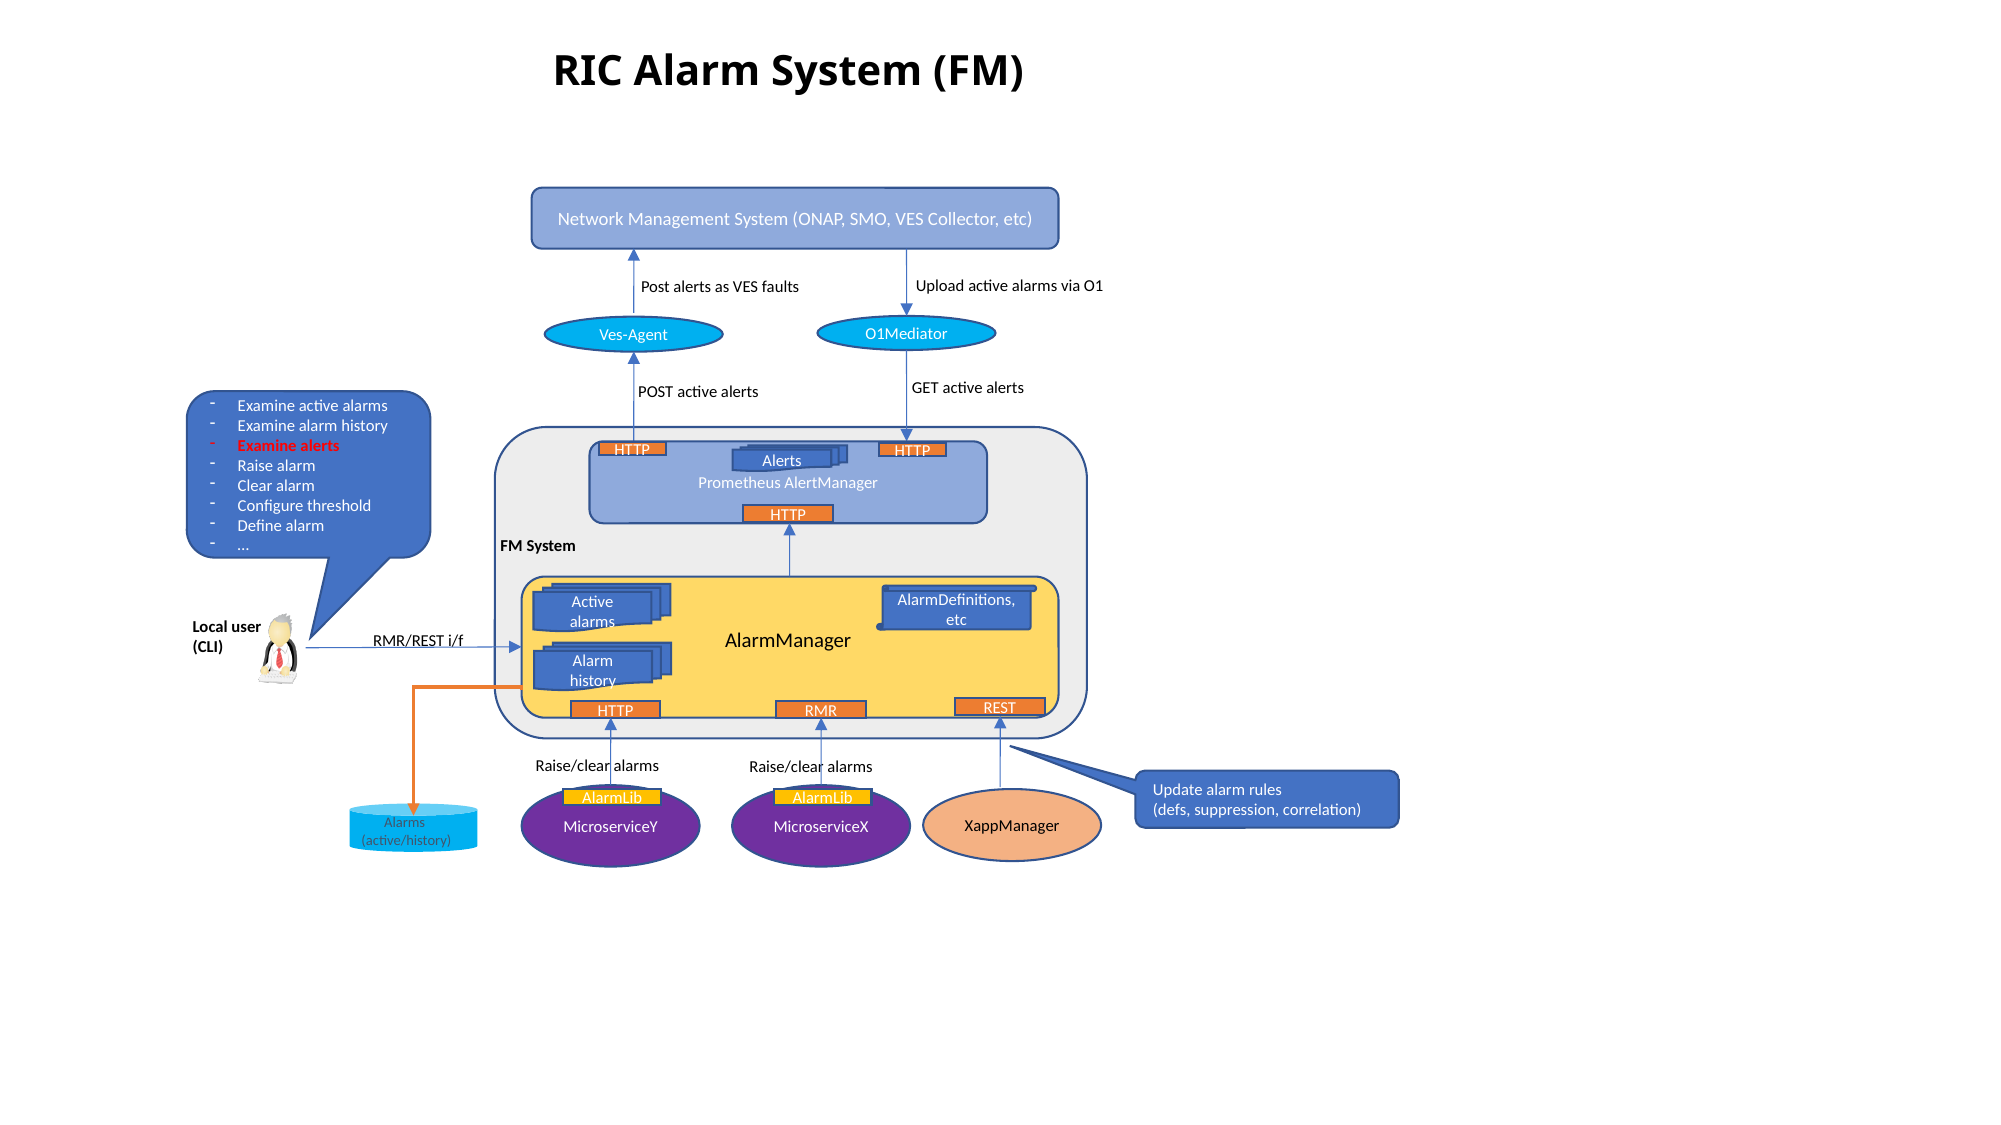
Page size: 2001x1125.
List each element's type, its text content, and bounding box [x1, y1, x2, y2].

text_box MicroserviceY [521, 791, 700, 867]
text_box Active alarms [533, 583, 671, 632]
text_box HTTP [570, 700, 661, 718]
text_box Update alarm rules (defs, suppression, correlation) [1009, 745, 1399, 828]
text_box MicroserviceX [732, 791, 911, 867]
text_box Examine active alarms Examine alarm history Examine alerts Raise alarm Clear alarm Configure threshold Define alarm … [186, 391, 431, 638]
text_box HTTP [598, 442, 667, 455]
text_box POST active alerts [635, 373, 774, 409]
text_box AlarmDefinitions,etc [880, 585, 1037, 630]
text_box Network Management System (ONAP, SMO, VES Collector, etc) [531, 187, 1059, 249]
text_box AlarmLib [773, 789, 872, 806]
text_box O1Mediator [817, 315, 996, 351]
text_box MicroserviceX [783, 785, 859, 789]
text_box Alerts [732, 445, 848, 471]
text_box HTTP [743, 505, 834, 522]
text_box Local user (CLI) [177, 608, 277, 664]
text_box REST [955, 697, 1045, 715]
text_box FM System [485, 527, 592, 563]
text_box Alarm history [534, 642, 672, 691]
text_box Raise/clear alarms [520, 747, 610, 783]
text_box Post alerts as VES faults [635, 268, 831, 304]
text_box AlarmLib [563, 789, 662, 806]
text_box RIC Alarm System (FM) [263, 54, 1313, 102]
text_box Alarms (active/history) [349, 811, 478, 852]
text_box Upload active alarms via O1 [908, 267, 1152, 303]
text_box Raise/clear alarms [822, 748, 889, 784]
text_box XappManager [923, 789, 1102, 862]
text_box MicroserviceY [573, 785, 649, 789]
text_box POST active alerts [623, 373, 633, 409]
text_box RMR/REST i/f [358, 622, 503, 658]
text_box Raise/clear alarms [734, 748, 820, 784]
picture [252, 612, 306, 685]
text_box [494, 426, 1087, 739]
text_box Prometheus AlertManager [589, 441, 988, 524]
text_box HTTP [878, 443, 947, 456]
text_box [635, 426, 906, 441]
text_box RMR [776, 700, 866, 718]
text_box Raise/clear alarms [612, 747, 675, 783]
text_box GET active alerts [897, 369, 1128, 404]
text_box Ves-Agent [544, 316, 723, 352]
text_box AlarmManager [710, 619, 867, 660]
